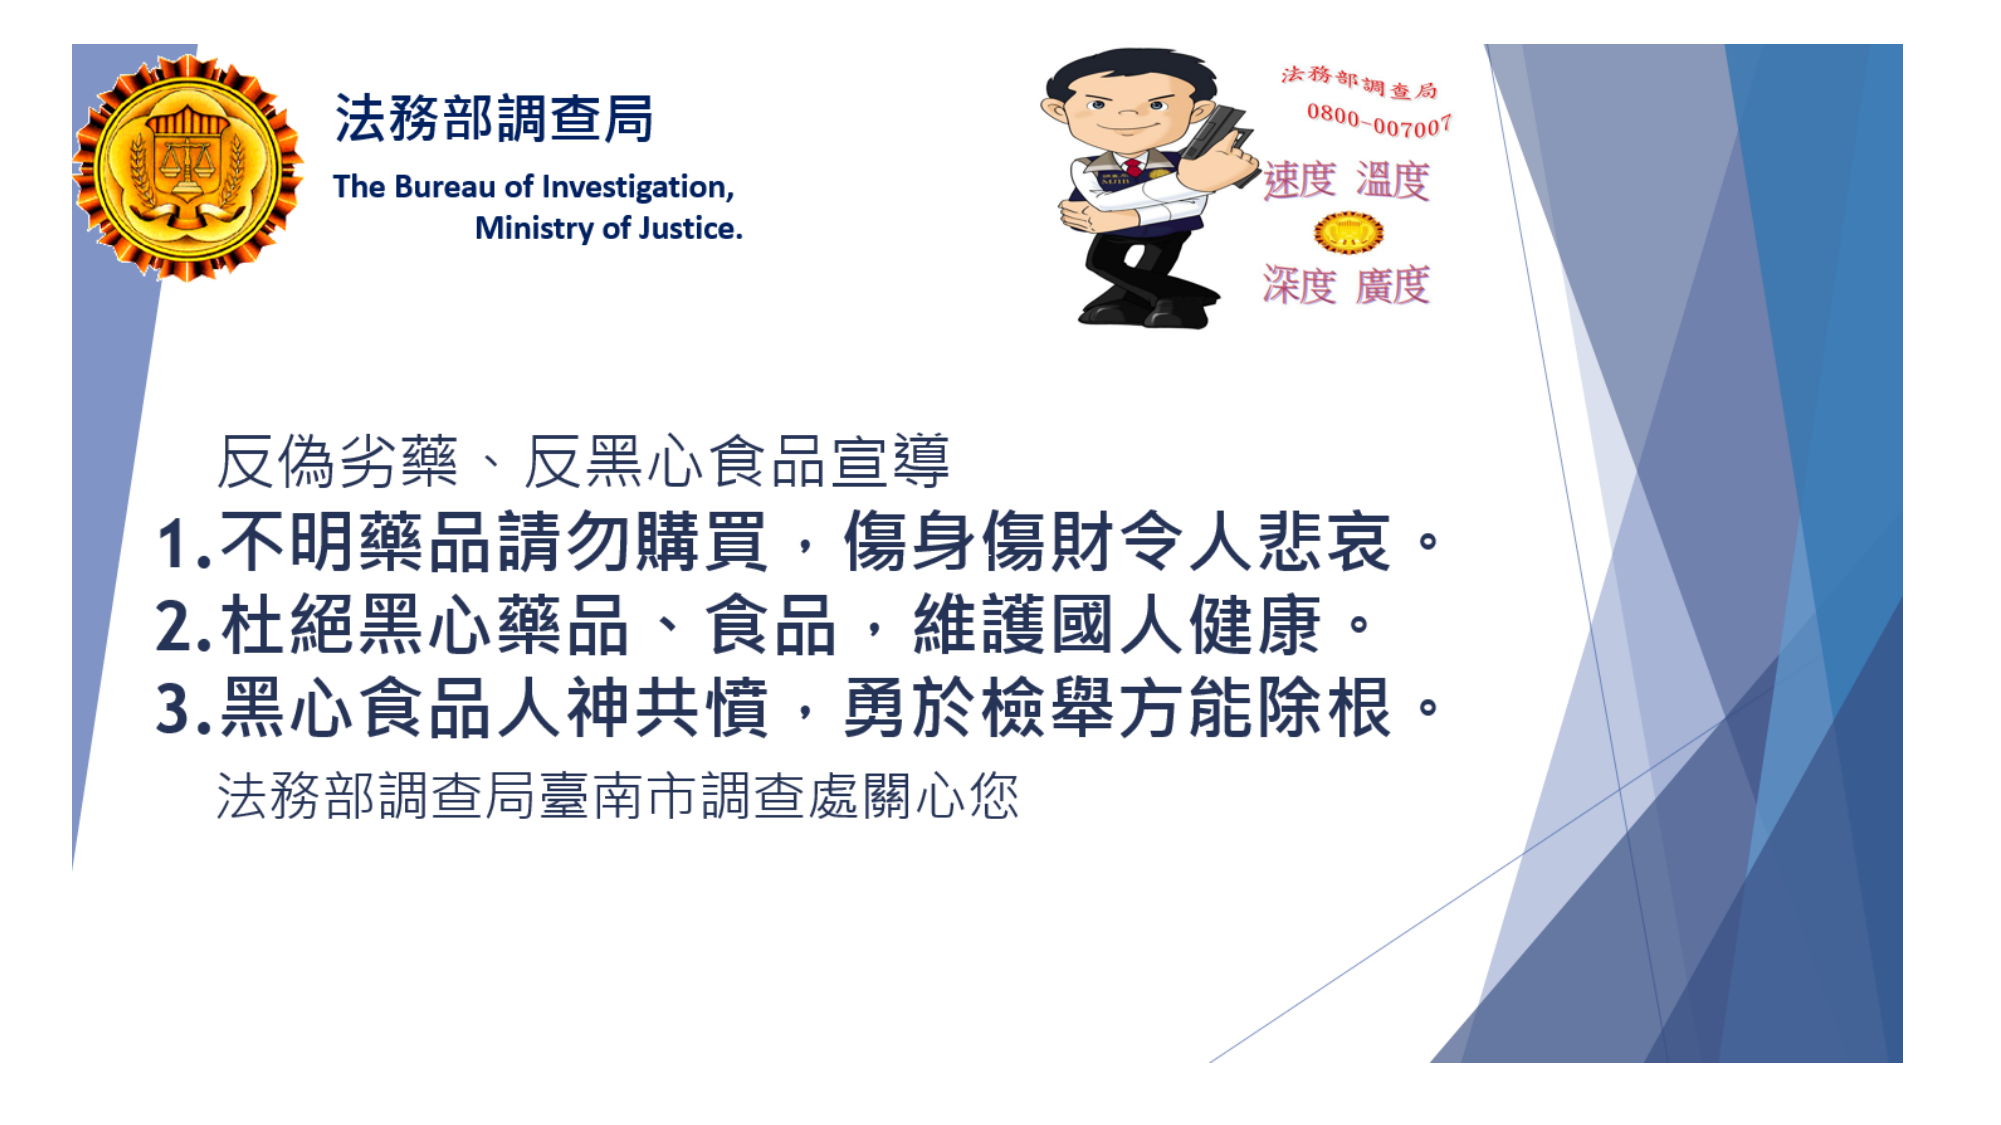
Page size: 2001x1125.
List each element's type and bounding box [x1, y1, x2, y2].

picture [72, 44, 1903, 1063]
